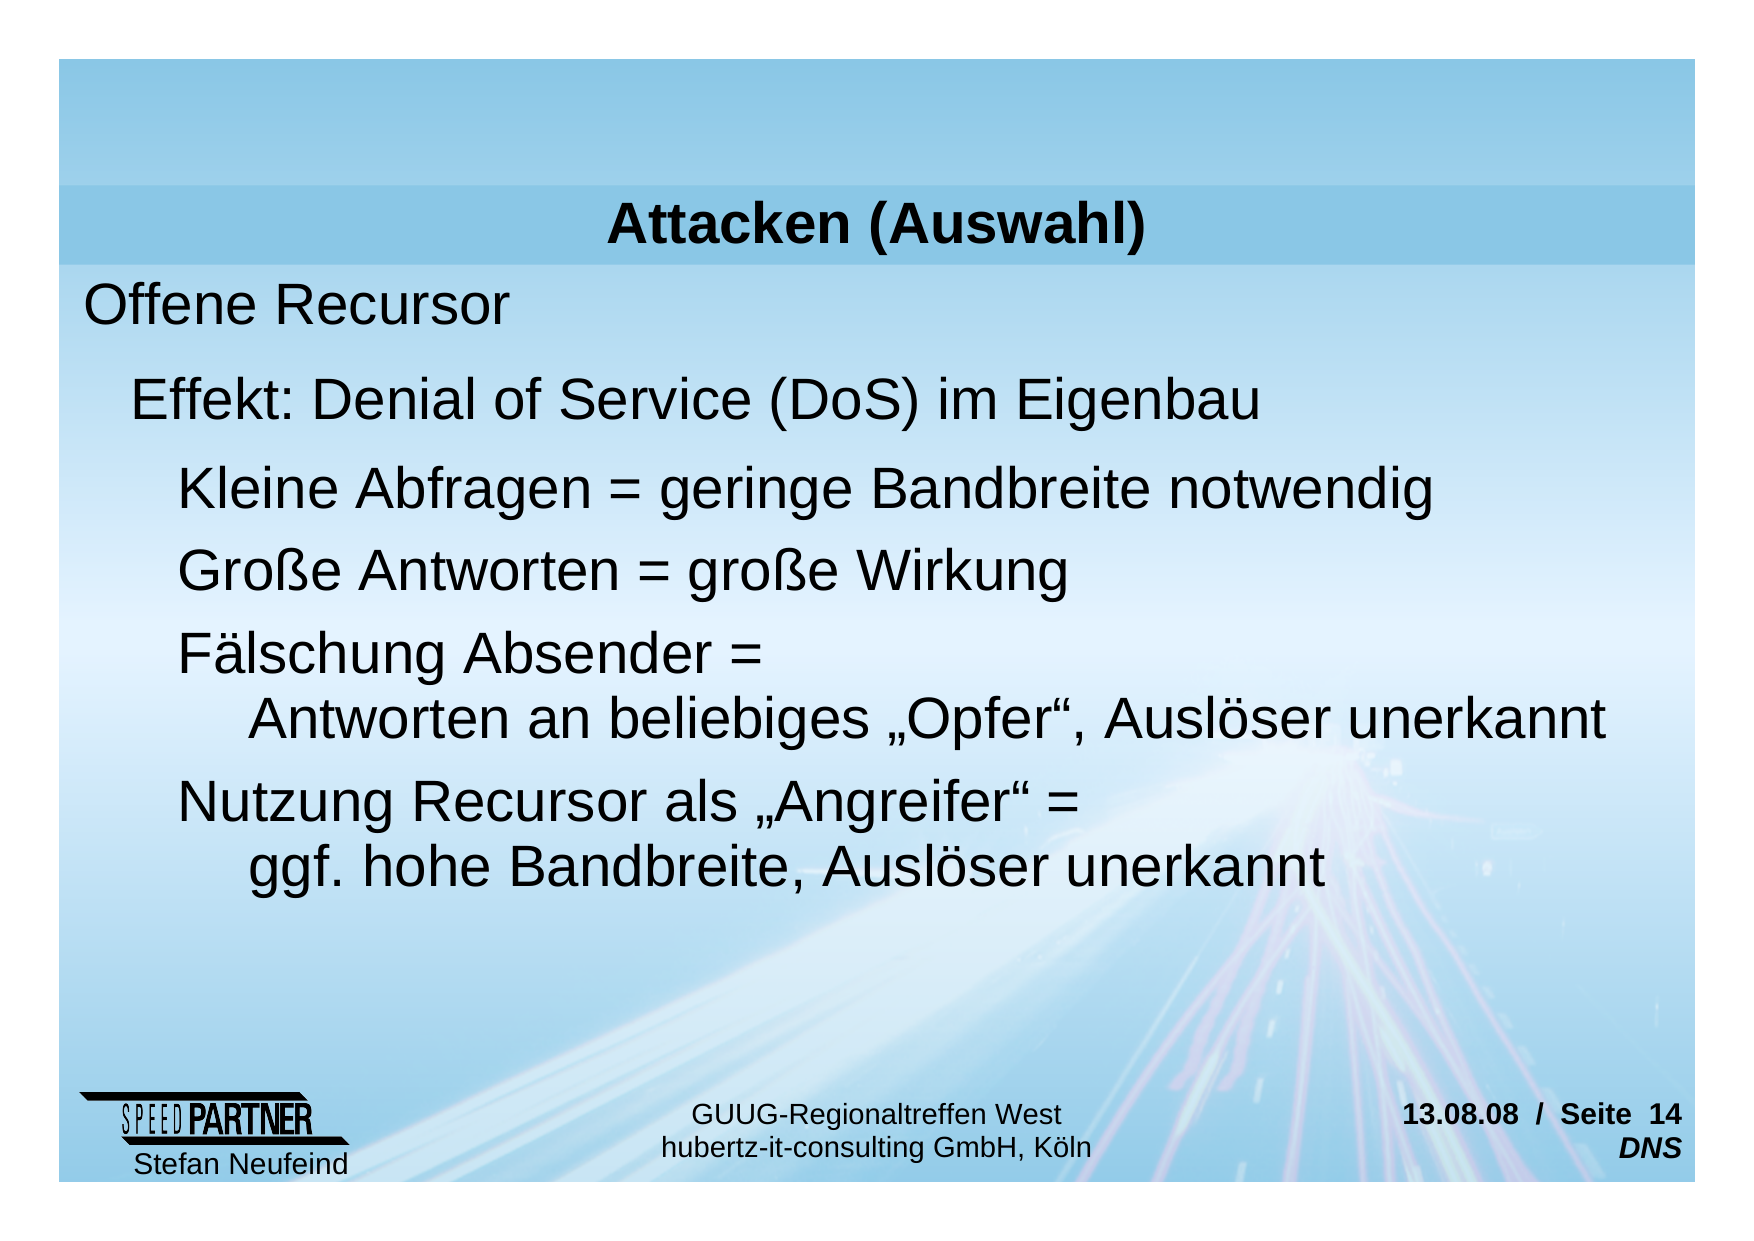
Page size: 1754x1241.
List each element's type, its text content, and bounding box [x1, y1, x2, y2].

list Offene Recursor Effekt: Denial of Service (DoS) im Eigenbau Kleine Abfragen = geringe Bandbreite notwendig Große Antworten = große Wirkung Fälschung Absender = Antworten an beliebiges „Opfer“, Auslöser unerkannt Nutzung Recursor als „Angreifer“ = ggf. hohe Bandbreite, Auslöser unerkannt [71, 272, 1695, 1055]
title Attacken (Auswahl) [59, 191, 1695, 257]
picture [59, 59, 1695, 185]
picture [59, 265, 1695, 1182]
